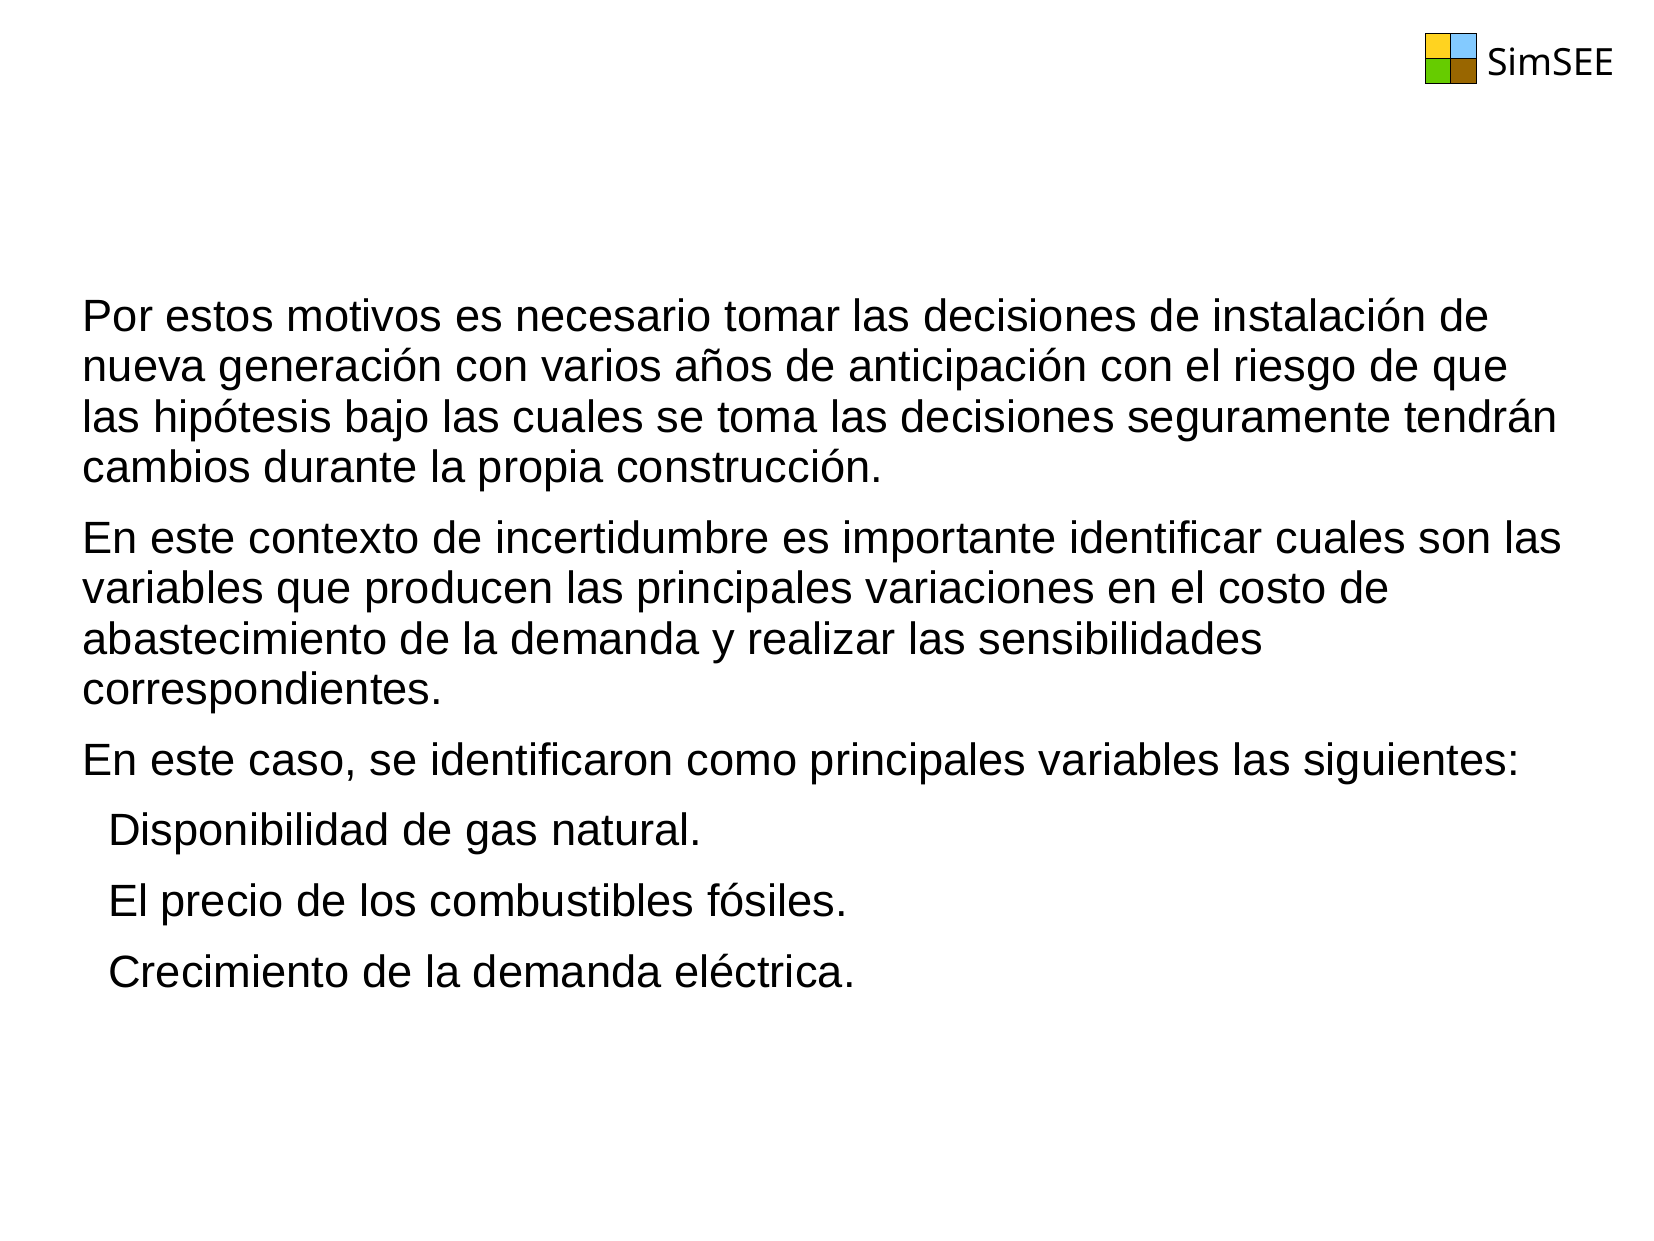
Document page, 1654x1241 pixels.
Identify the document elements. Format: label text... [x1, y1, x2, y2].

list Por estos motivos es necesario tomar las decisiones de instalación de nueva generación con varios años de anticipación con el riesgo de que las hipótesis bajo las cuales se toma las decisiones seguramente tendrán cambios durante la propia construcción. En este contexto de incertidumbre es importante identificar cuales son las variables que producen las principales variaciones en el costo de abastecimiento de la demanda y realizar las sensibilidades correspondientes. En este caso, se identificaron como principales variables las siguientes: Disponibilidad de gas natural. El precio de los combustibles fósiles. Crecimiento de la demanda eléctrica. [82, 290, 1571, 1010]
